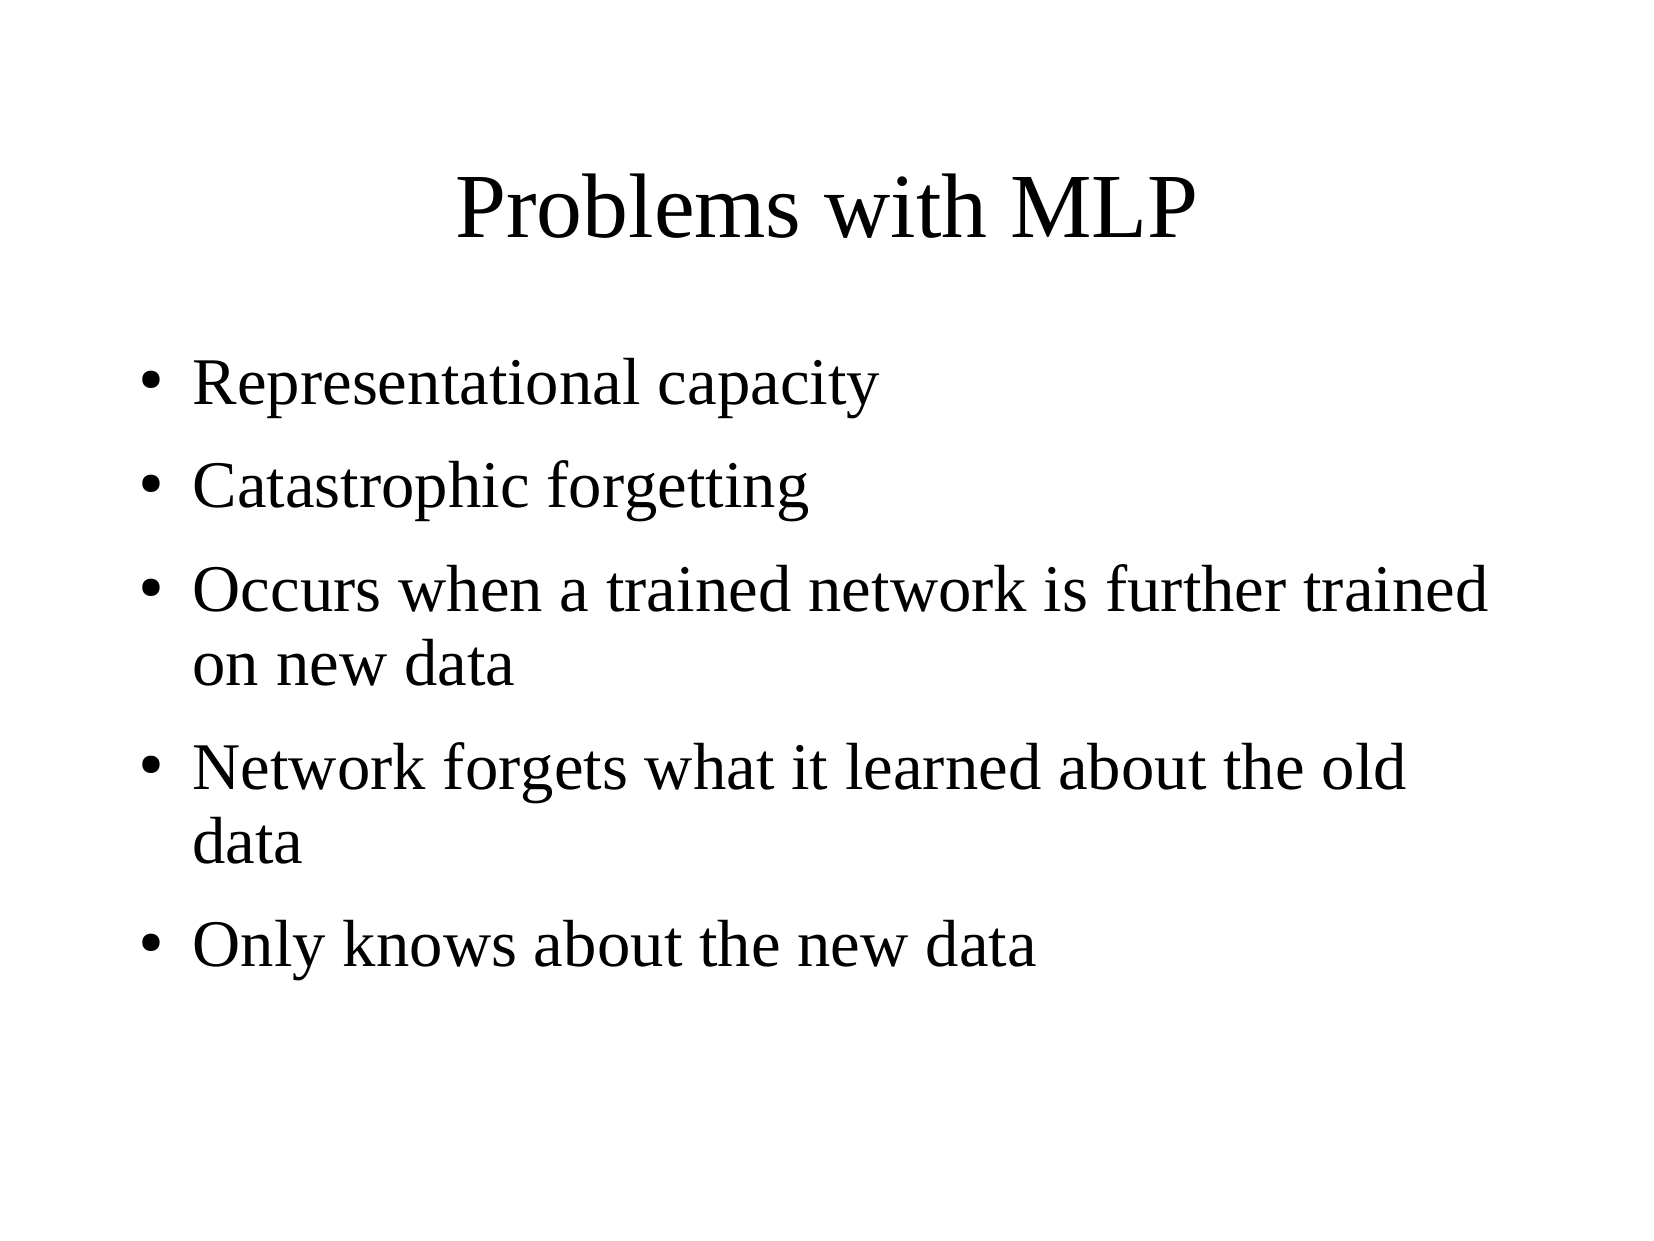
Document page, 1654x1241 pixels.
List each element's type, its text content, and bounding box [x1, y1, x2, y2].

title Problems with MLP [121, 102, 1534, 311]
list Representational capacity Catastrophic forgetting Occurs when a trained network is further trained on new data Network forgets what it learned about the old data Only knows about the new data [121, 344, 1534, 1127]
